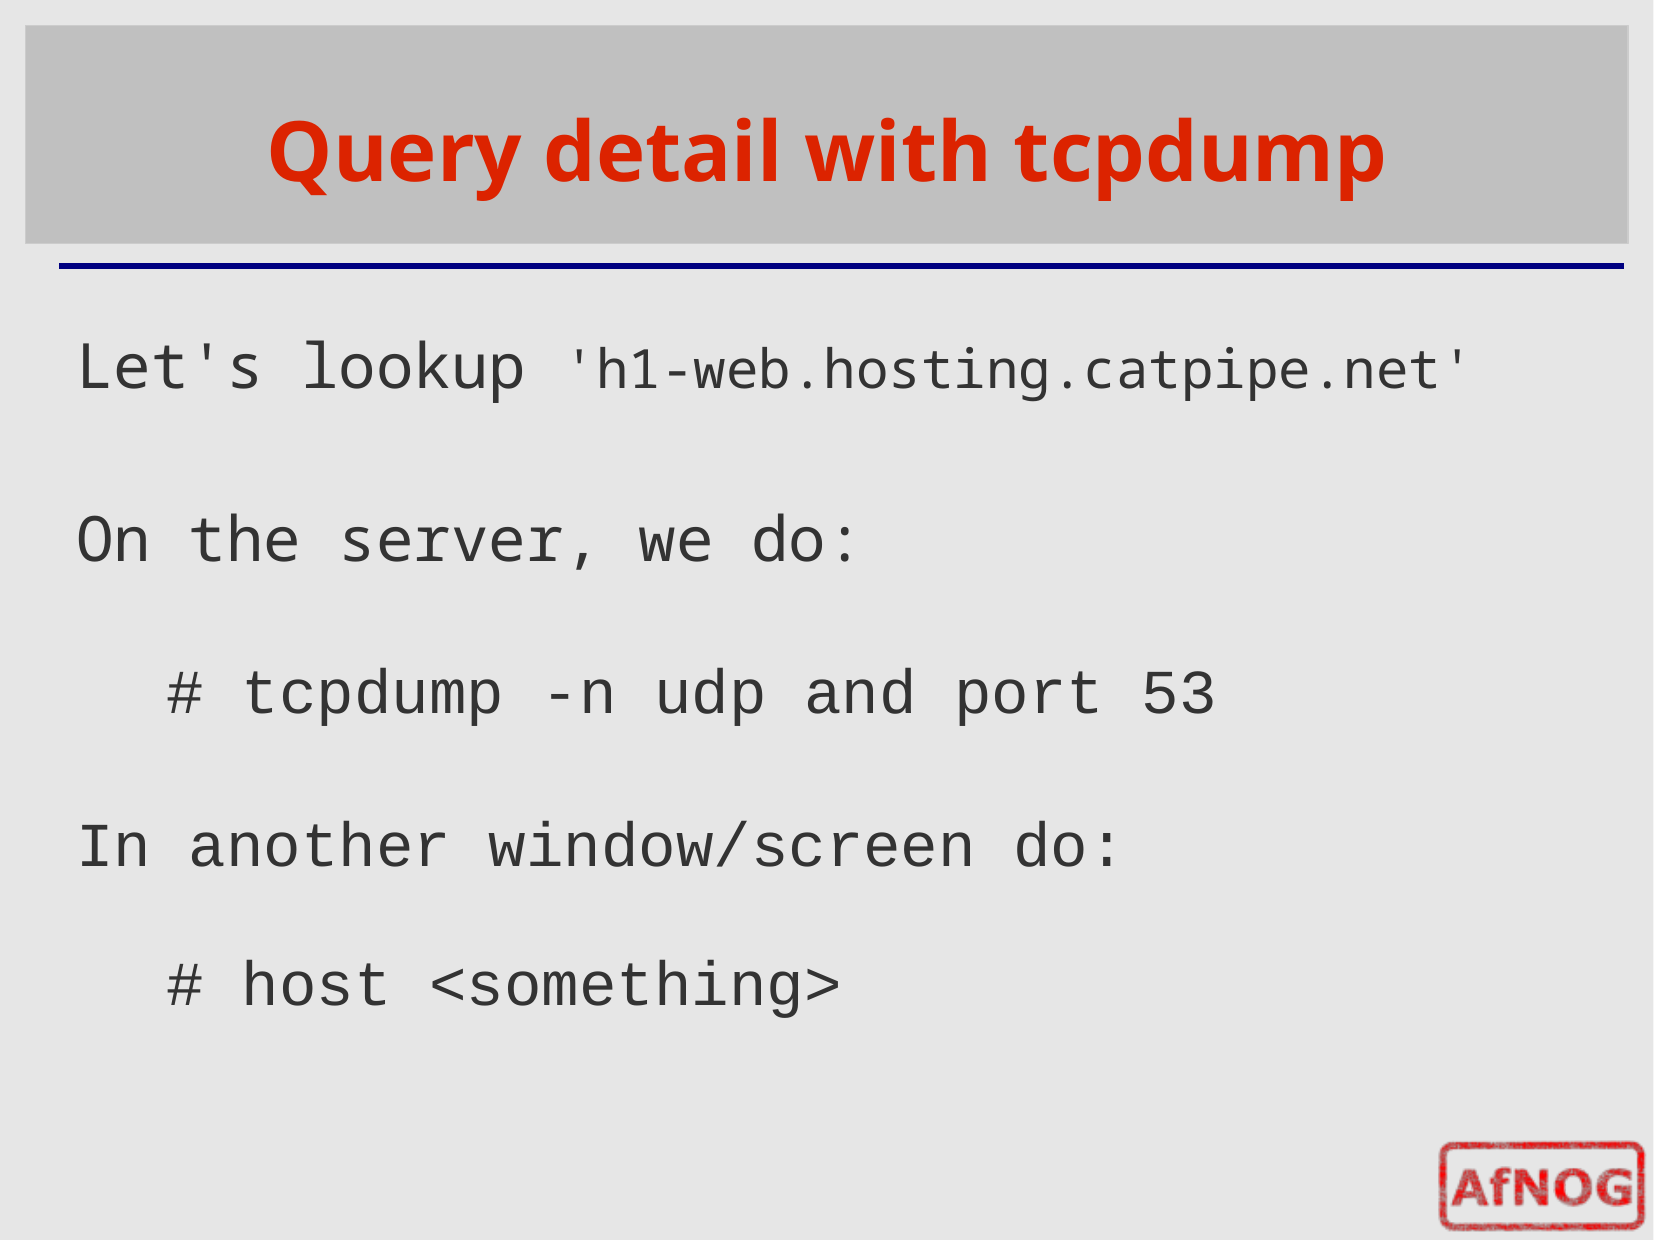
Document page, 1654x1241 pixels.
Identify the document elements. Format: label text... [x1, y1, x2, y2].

title Query detail with tcpdump [121, 46, 1534, 254]
picture [1437, 1139, 1648, 1235]
list Let's lookup 'h1-web.hosting.catpipe.net' On the server, we do: # tcpdump -n udp and port 53 In another window/screen do: # host <something> [59, 322, 1595, 1132]
